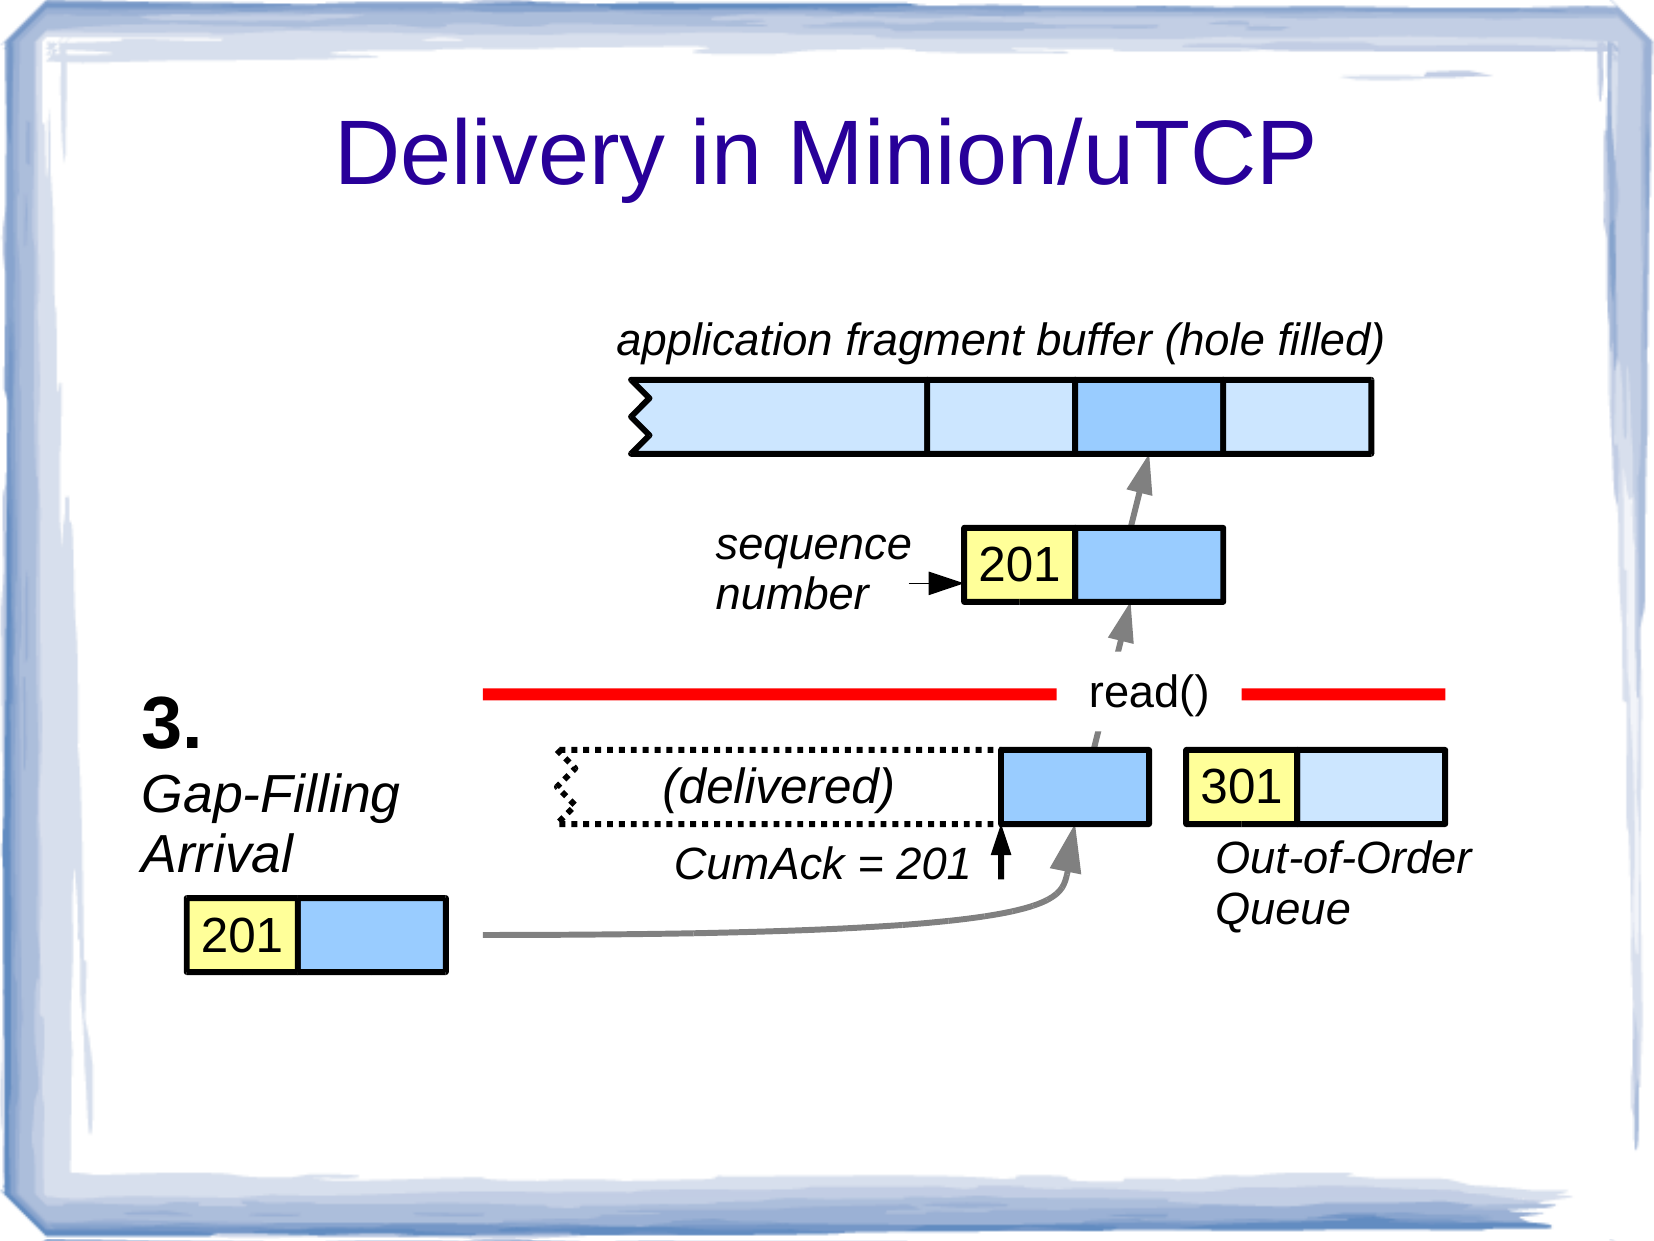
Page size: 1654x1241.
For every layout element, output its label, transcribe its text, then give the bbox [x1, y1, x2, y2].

title Delivery in Minion/uTCP [82, 49, 1571, 257]
picture [0, 0, 1654, 1241]
